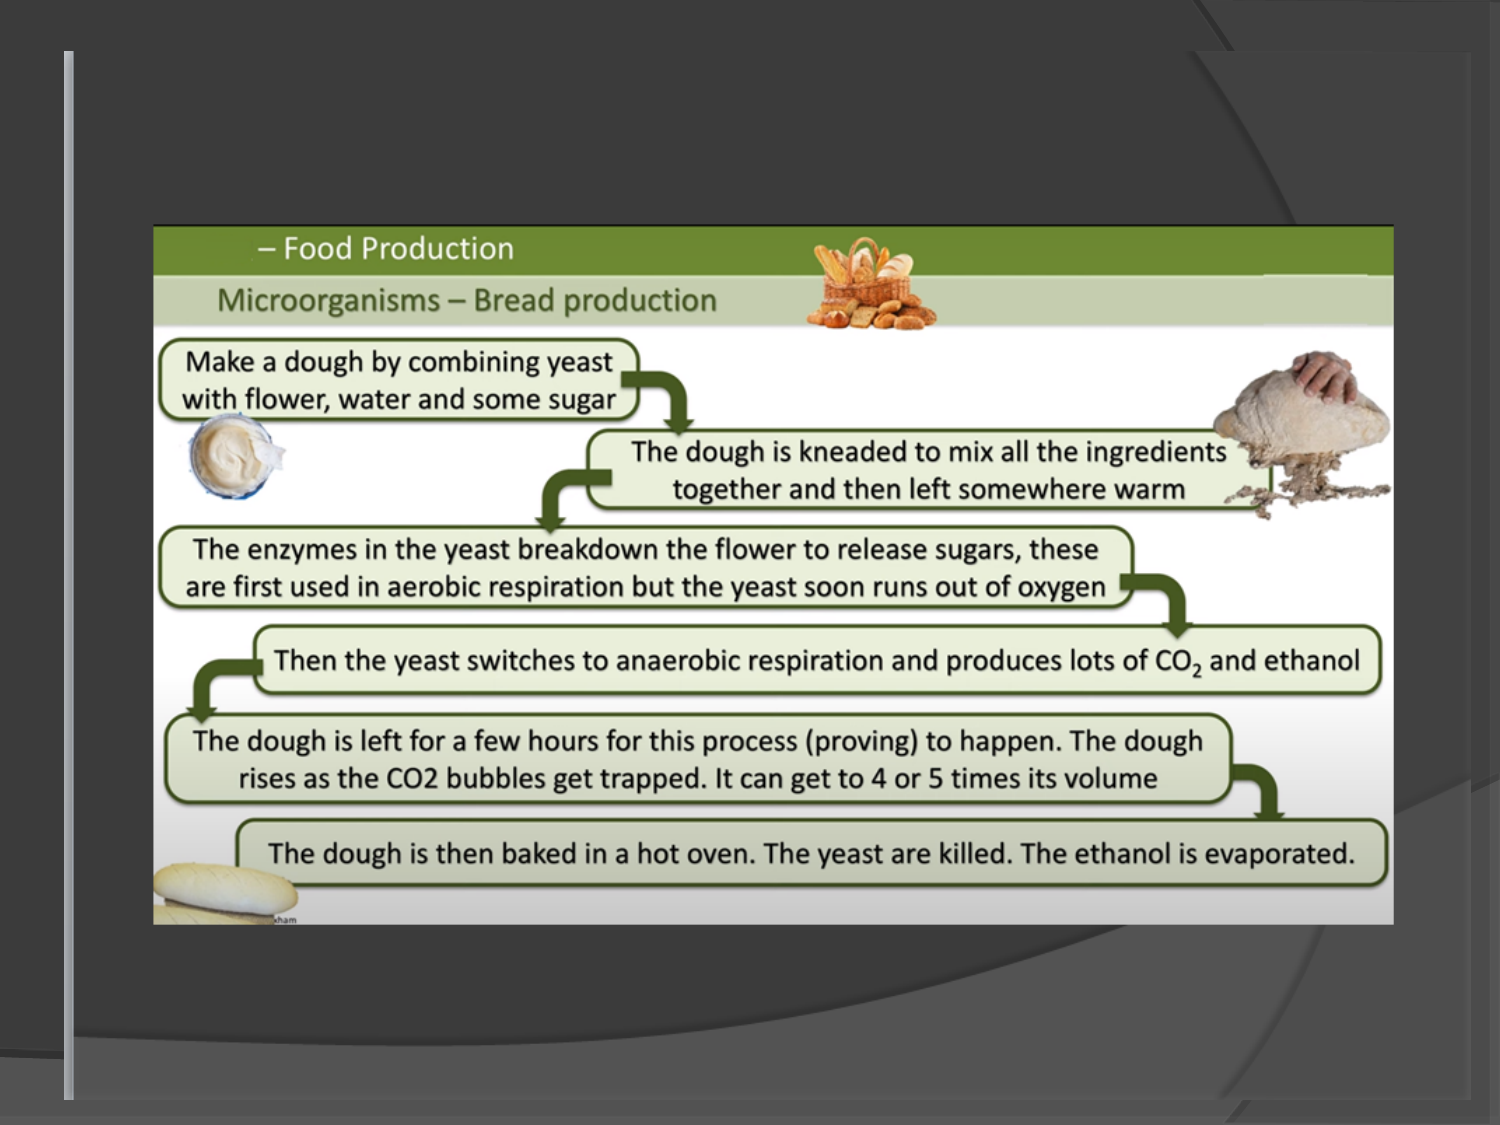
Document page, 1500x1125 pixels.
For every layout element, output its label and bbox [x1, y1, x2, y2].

picture [64, 51, 1471, 1100]
